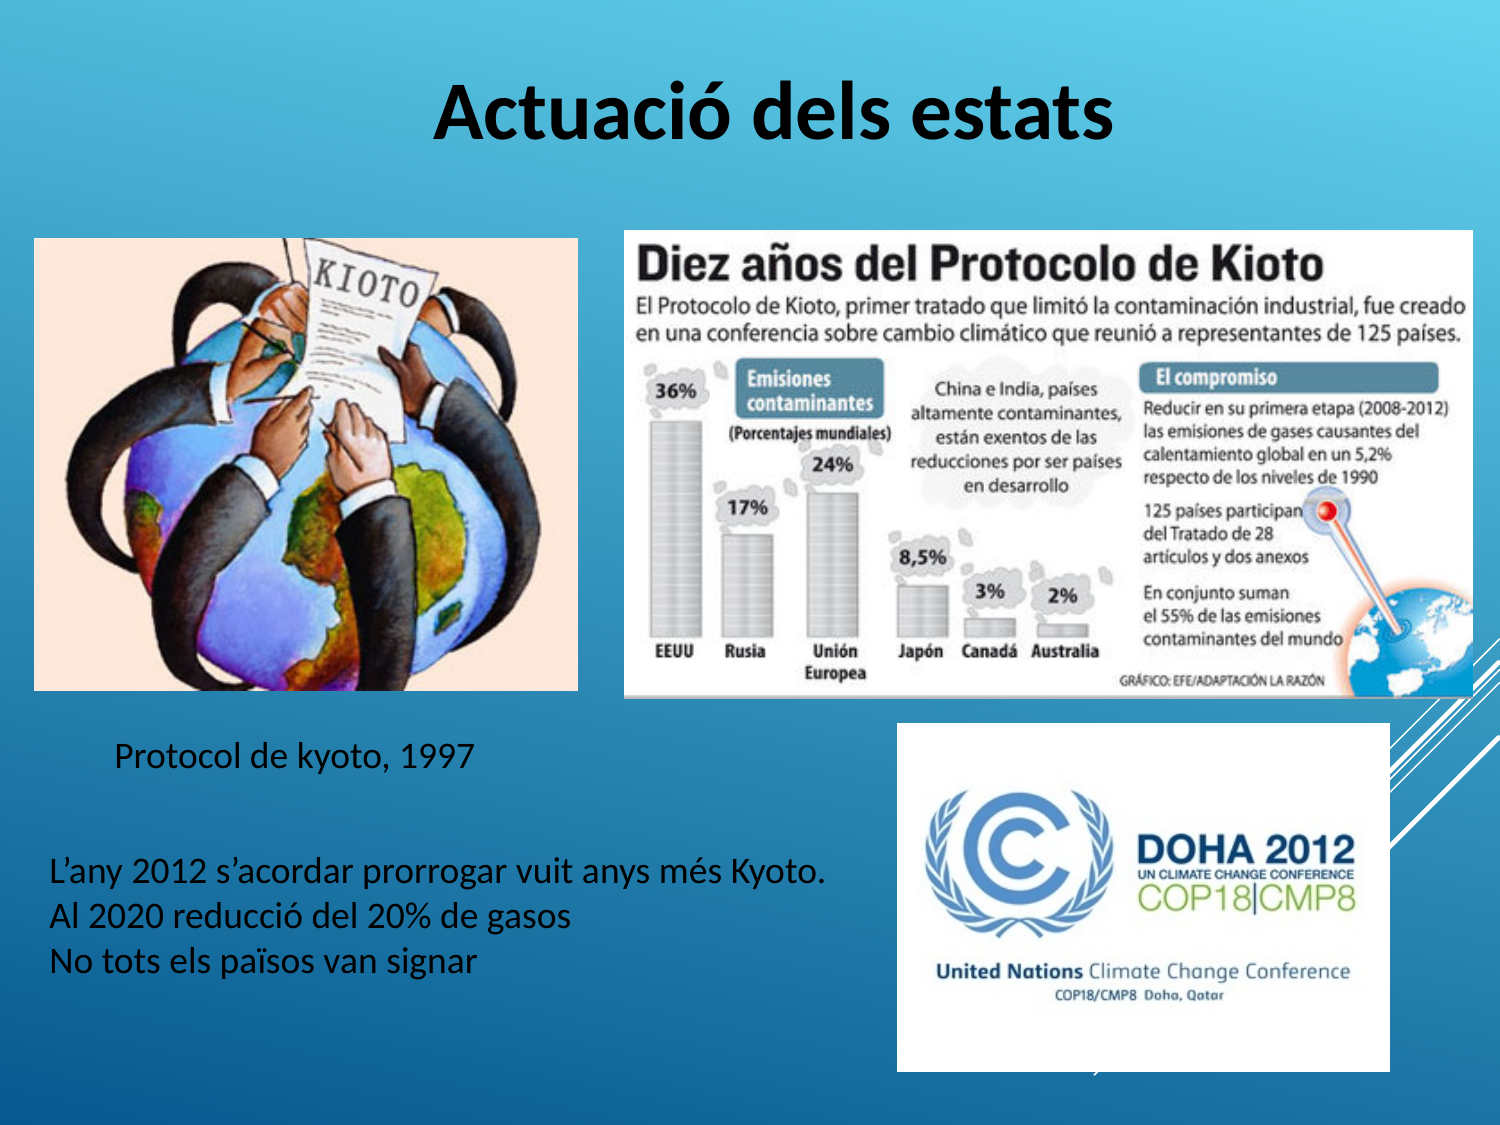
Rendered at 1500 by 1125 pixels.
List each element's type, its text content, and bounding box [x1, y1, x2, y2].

picture [897, 723, 1390, 1072]
picture [624, 230, 1473, 699]
picture [34, 238, 578, 691]
text_box Actuació dels estats [119, 48, 1430, 165]
text_box Protocol de kyoto, 1997 [99, 723, 625, 785]
text_box L’any 2012 s’acordar prorrogar vuit anys més Kyoto. Al 2020 reducció del 20% de gasos No tots els països van signar [34, 838, 852, 990]
